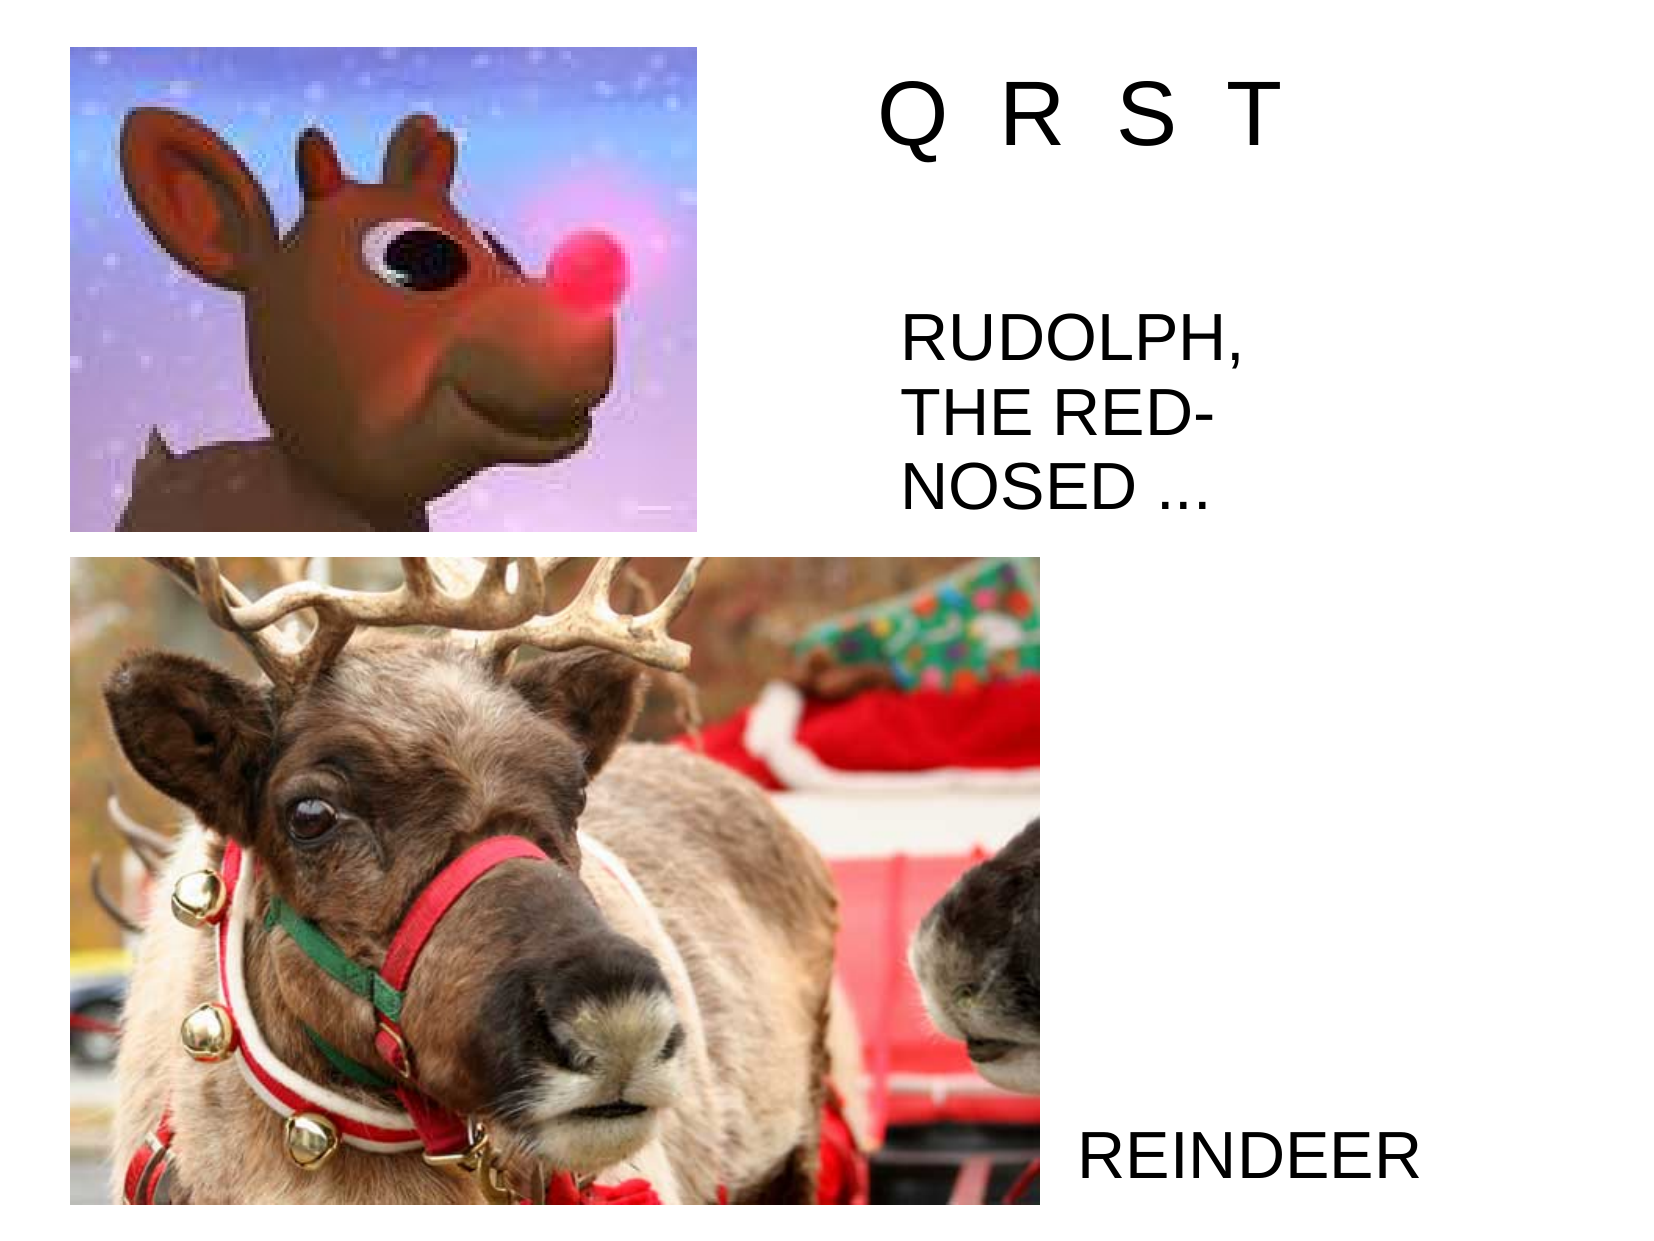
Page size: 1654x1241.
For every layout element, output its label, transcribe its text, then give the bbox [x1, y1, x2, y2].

text_box Q R S T [862, 62, 1298, 166]
picture [70, 557, 1040, 1205]
text_box REINDEER [1062, 1110, 1592, 1200]
text_box RUDOLPH, THE RED-NOSED ... [885, 292, 1415, 532]
picture [70, 47, 697, 532]
